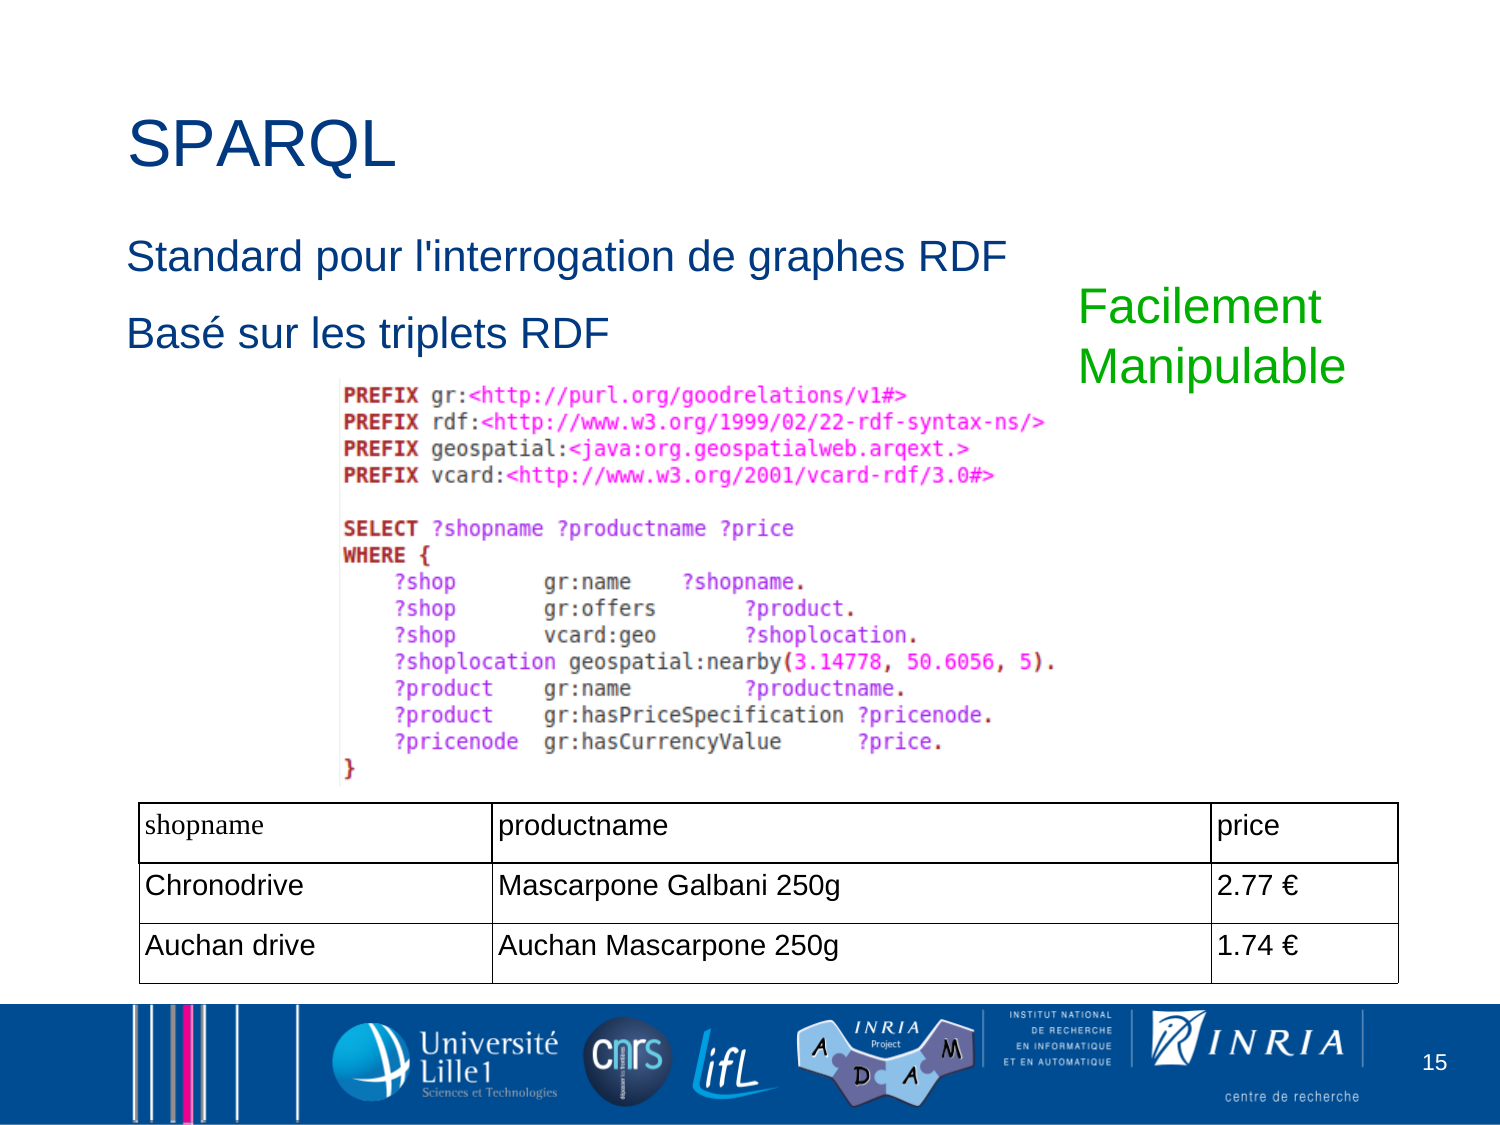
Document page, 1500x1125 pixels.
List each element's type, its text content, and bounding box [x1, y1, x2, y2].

table_cell Chronodrive [140, 864, 492, 923]
title SPARQL [112, 0, 1474, 188]
picture [0, 1004, 1500, 1125]
table_cell 2.77 € [1212, 864, 1398, 923]
table_cell Auchan drive [140, 924, 492, 983]
text_box Facilement Manipulable [1062, 265, 1477, 401]
table_cell 1.74 € [1212, 924, 1398, 983]
table_header shopname [140, 804, 491, 862]
table_cell Mascarpone Galbani 250g [493, 864, 1211, 923]
picture [339, 378, 1084, 787]
table_header price [1212, 804, 1397, 862]
table_header productname [493, 804, 1210, 862]
list Standard pour l'interrogation de graphes RDF Basé sur les triplets RDF [111, 219, 1172, 388]
table_cell Auchan Mascarpone 250g [493, 924, 1211, 983]
